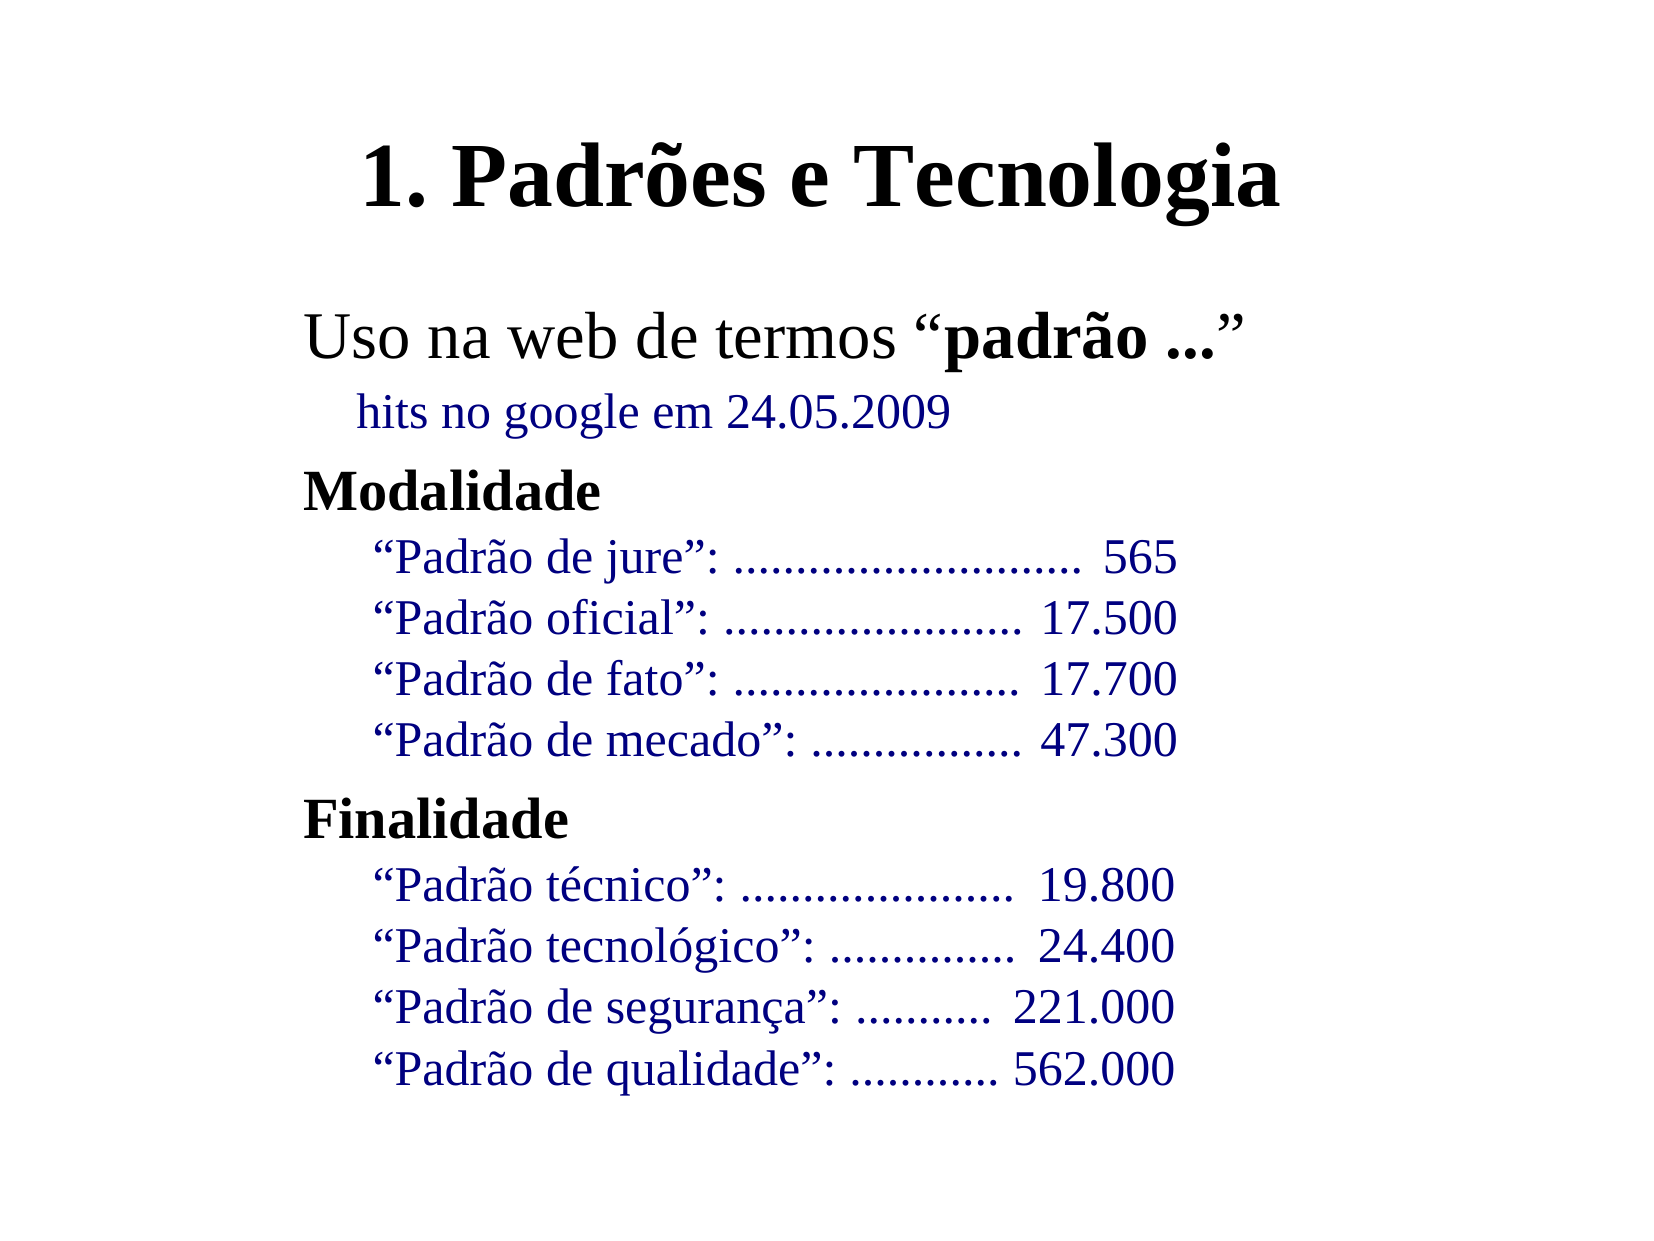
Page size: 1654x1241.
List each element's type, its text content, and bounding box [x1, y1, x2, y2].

title 1. Padrões e Tecnologia [100, 81, 1543, 269]
text_box Uso na web de termos “padrão ...” hits no google em 24.05.2009 Modalidade “Padrão de jure”: 565 “Padrão oficial”: 17.500 “Padrão de fato”: 17.700 “Padrão de mecado”: 47.300 Finalidade “Padrão técnico”: 19.800 “Padrão tecnológico”: 24.400 “Padrão de segurança”: 221.000 “Padrão de qualidade”: 562.000 [293, 284, 1371, 1170]
